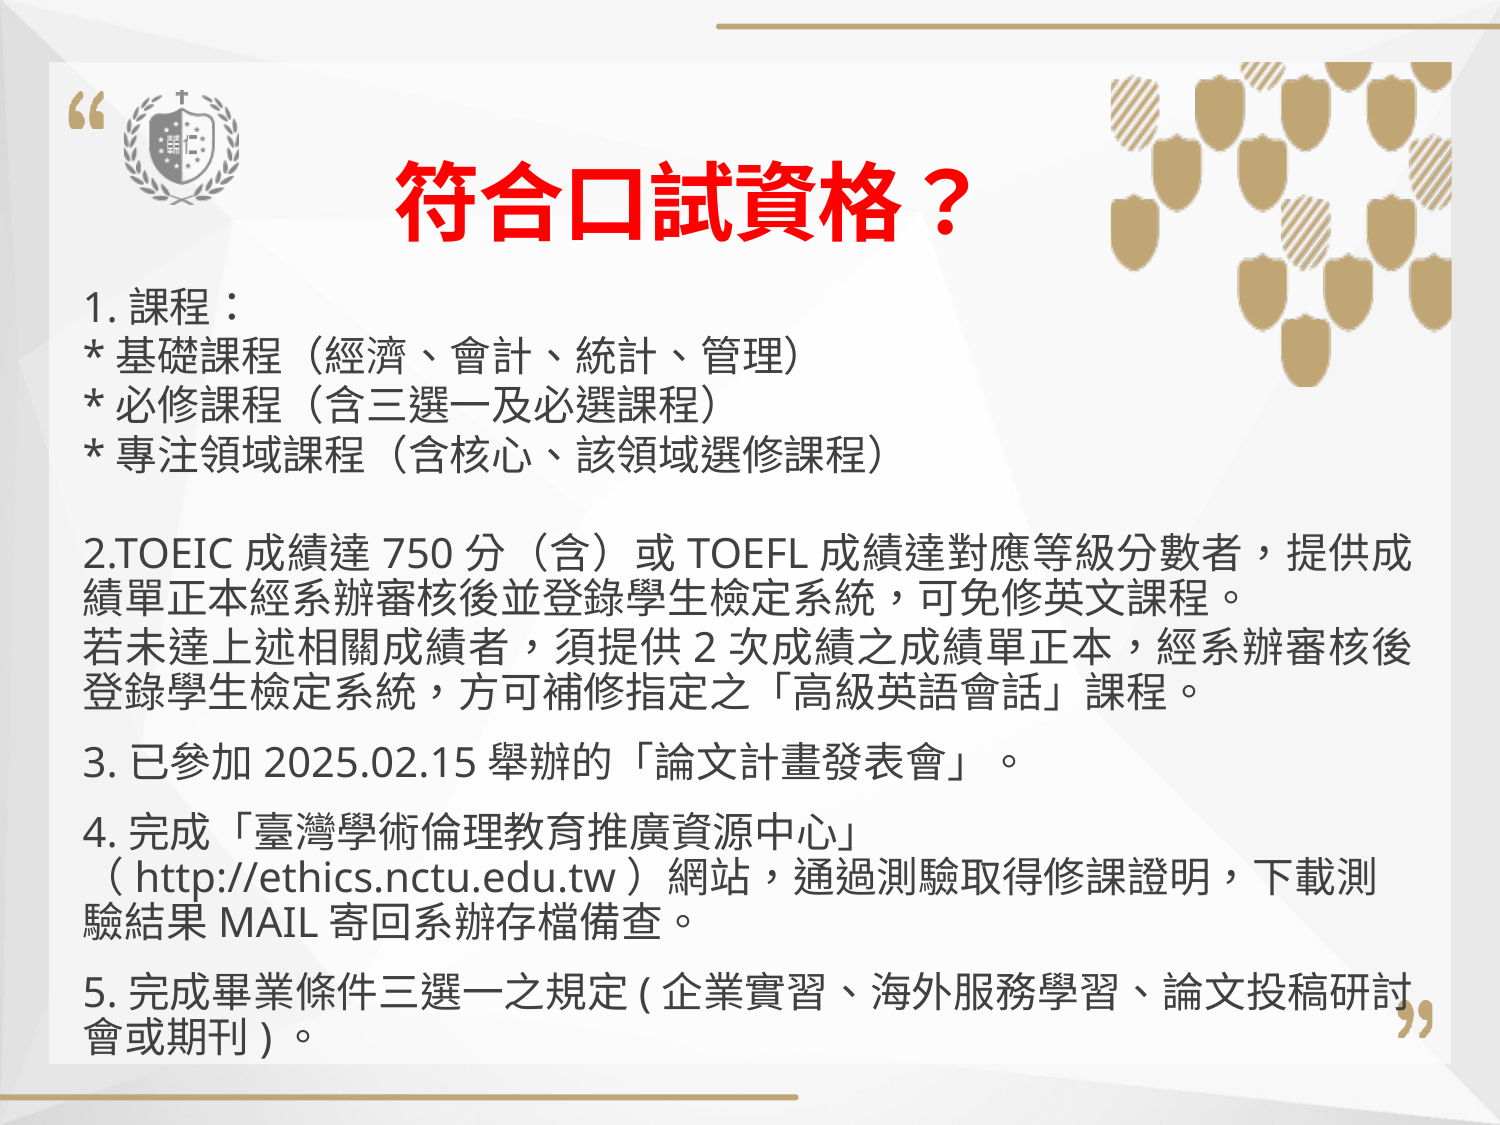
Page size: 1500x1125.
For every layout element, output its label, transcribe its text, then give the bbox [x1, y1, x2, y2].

text_box 符合口試資格？ [324, 147, 1058, 263]
picture [123, 90, 239, 205]
text_box 1.課程： *基礎課程（經濟、會計、統計、管理） *必修課程（含三選一及必選課程） *專注領域課程（含核心、該領域選修課程） 2.TOEIC成績達750分（含）或TOEFL成績達對應等級分數者，提供成績單正本經系辦審核後並登錄學生檢定系統，可免修英文課程。 若未達上述相關成績者，須提供2次成績之成績單正本，經系辦審核後登錄學生檢定系統，方可補修指定之「高級英語會話」課程。 3.已參加2025.02.15舉辦的「論文計畫發表會」。 4.完成「臺灣學術倫理教育推廣資源中心」 （http://ethics.nctu.edu.tw）網站，通過測驗取得修課證明，下載測驗結果MAIL寄回系辦存檔備查。 5.完成畢業條件三選一之規定(企業實習、海外服務學習、論文投稿研討會或期刊)。 [67, 278, 1433, 1059]
